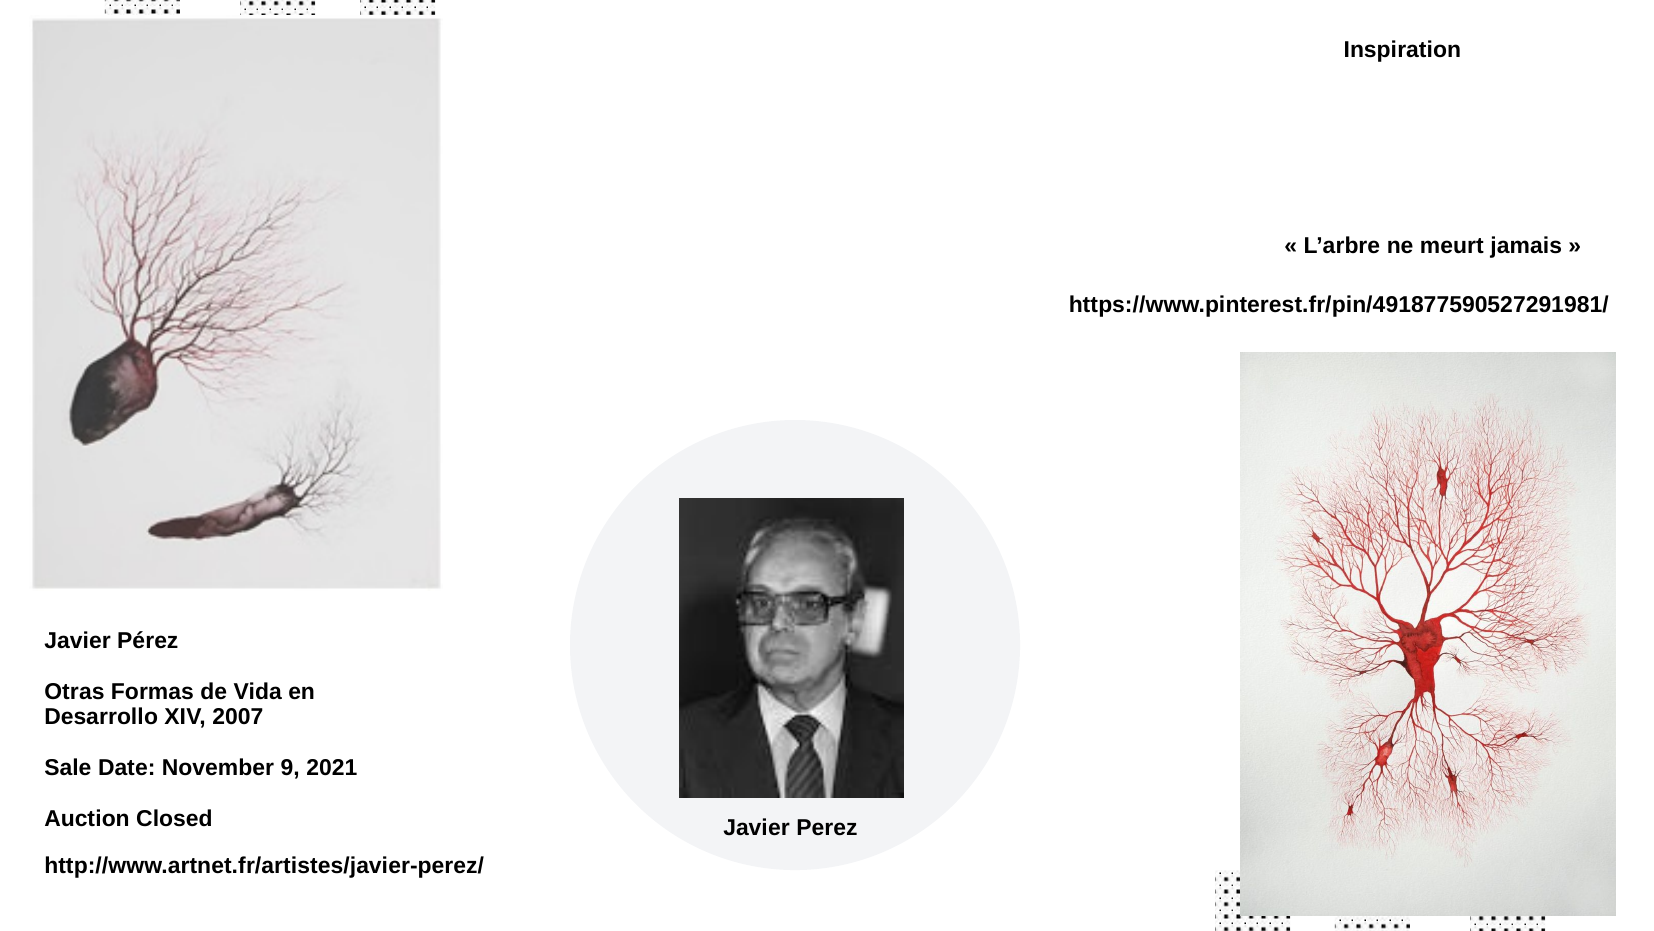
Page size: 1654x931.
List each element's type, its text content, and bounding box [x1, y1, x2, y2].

text_box Javier Pérez Otras Formas de Vida en Desarrollo XIV, 2007 Sale Date: November 9, 2021 Auction Closed [29, 620, 384, 845]
text_box Javier Perez [708, 807, 886, 857]
picture [679, 498, 904, 798]
text_box Inspiration [1328, 29, 1654, 175]
text_box http://www.artnet.fr/artistes/javier-perez/ [29, 845, 500, 886]
text_box « L’arbre ne meurt jamais » [1269, 225, 1625, 266]
picture [29, 0, 443, 591]
picture [1215, 352, 1616, 931]
text_box https://www.pinterest.fr/pin/491877590527291981/ [1053, 284, 1625, 325]
